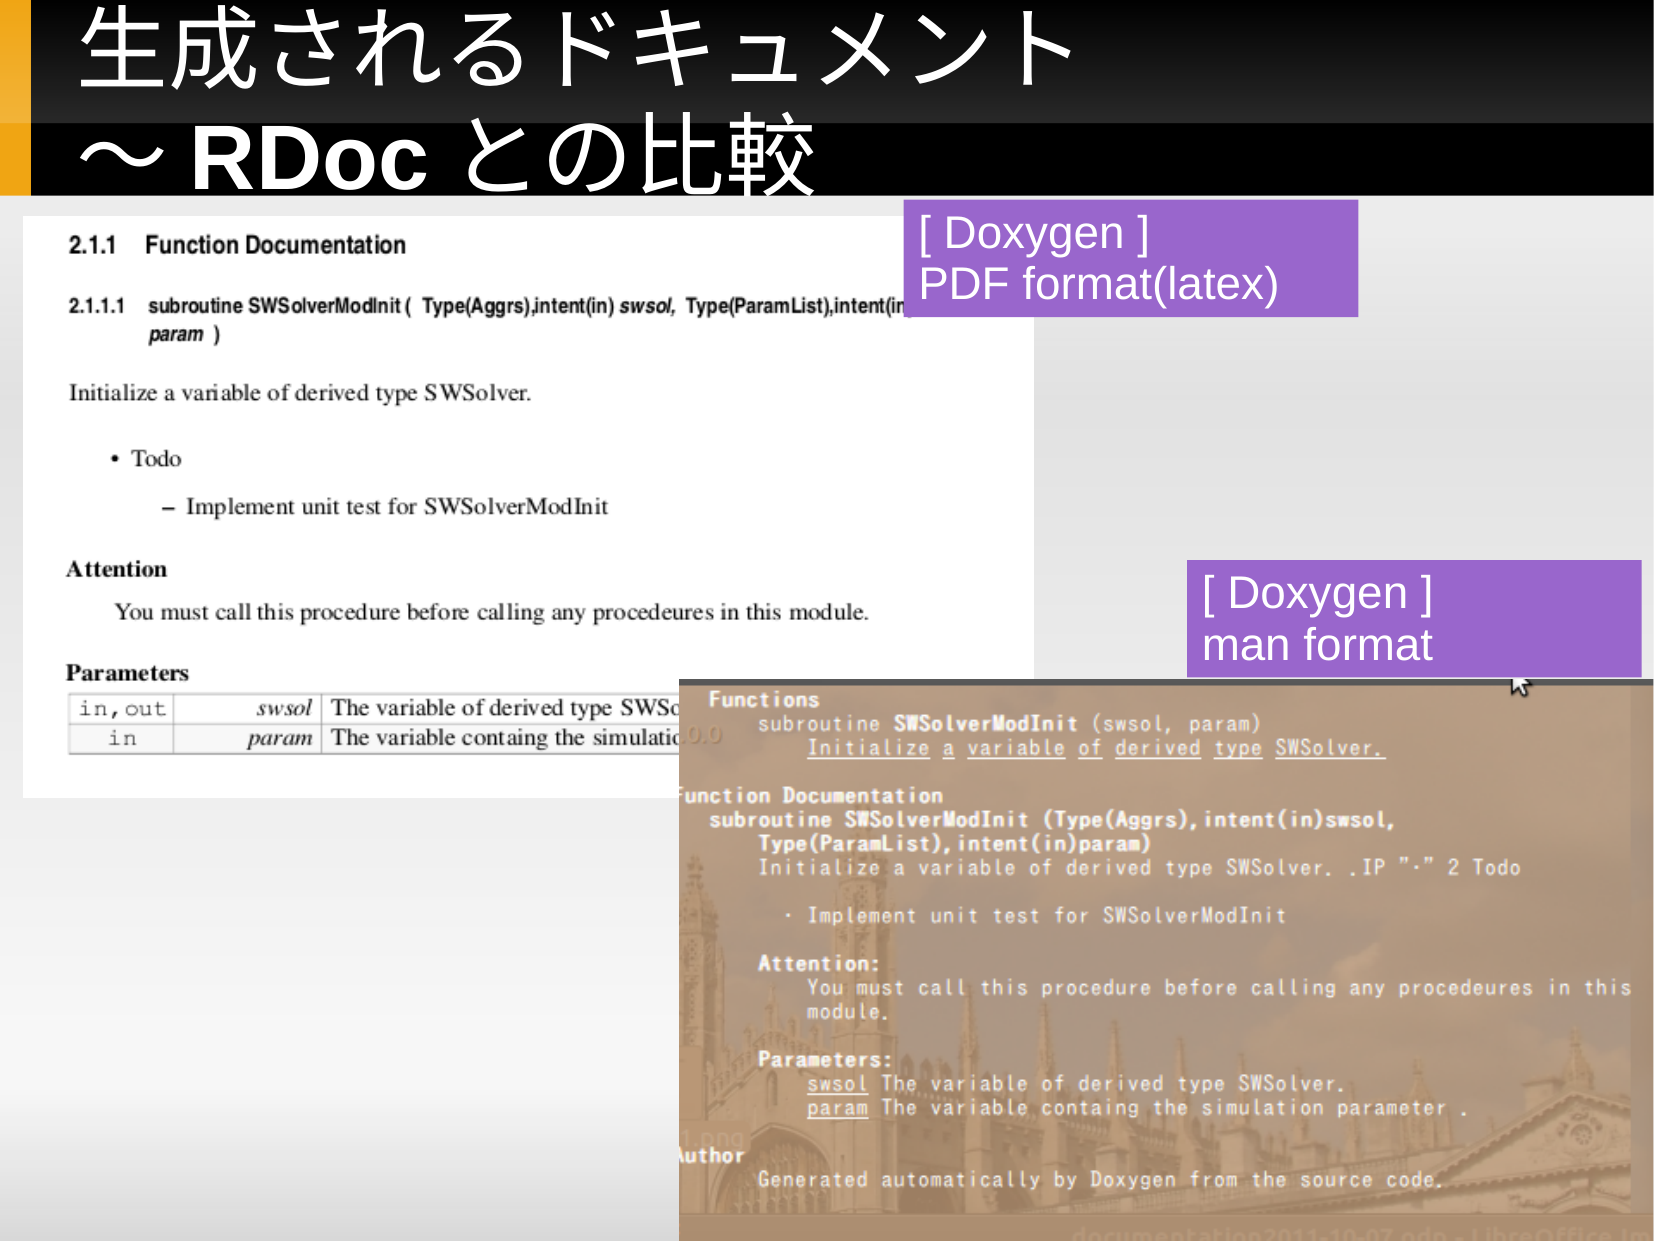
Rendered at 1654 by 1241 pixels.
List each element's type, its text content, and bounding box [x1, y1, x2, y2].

text_box [ Doxygen ] man format [1187, 560, 1642, 678]
picture [0, 0, 1654, 1241]
title 生成されるドキュメント 〜RDocとの比較 [76, 0, 1565, 212]
text_box [ Doxygen ] PDF format(latex) [903, 199, 1359, 318]
